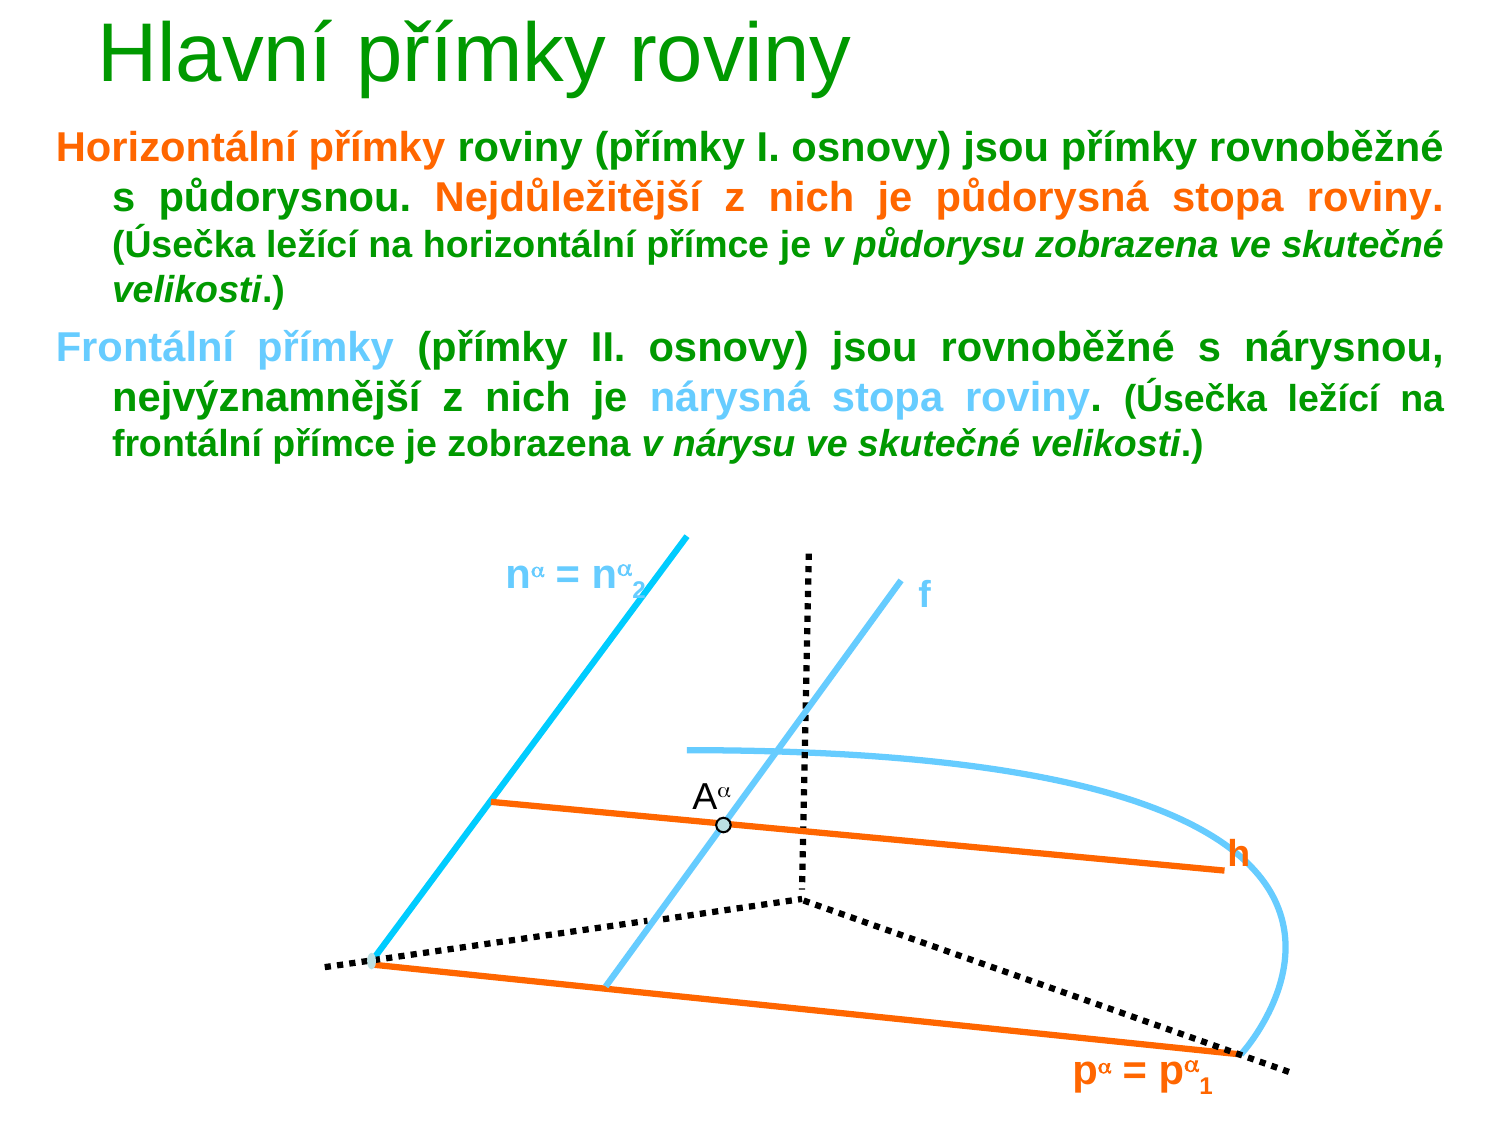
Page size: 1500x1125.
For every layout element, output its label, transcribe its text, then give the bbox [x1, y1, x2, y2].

text_box [367, 953, 376, 969]
text_box n= n2 [490, 538, 661, 612]
text_box A [677, 763, 749, 825]
text_box [716, 825, 731, 833]
title Hlavní přímky roviny [70, 0, 879, 107]
text_box p= p1 [1057, 1034, 1228, 1108]
text_box f [903, 562, 971, 623]
list Horizontální přímky roviny (přímky I. osnovy) jsou přímky rovnoběžné s půdorysnou. Nejdůležitější z nich je půdorysná stopa roviny. (Úsečka ležící na horizontální přímce je v půdorysu zobrazena ve skutečné velikosti.) Frontální přímky (přímky II. osnovy) jsou rovnoběžné s nárysnou, nejvýznamnější z nich je nárysná stopa roviny. (Úsečka ležící na frontální přímce je zobrazena v nárysu ve skutečné velikosti.) [41, 112, 1459, 541]
text_box h [1212, 821, 1294, 882]
